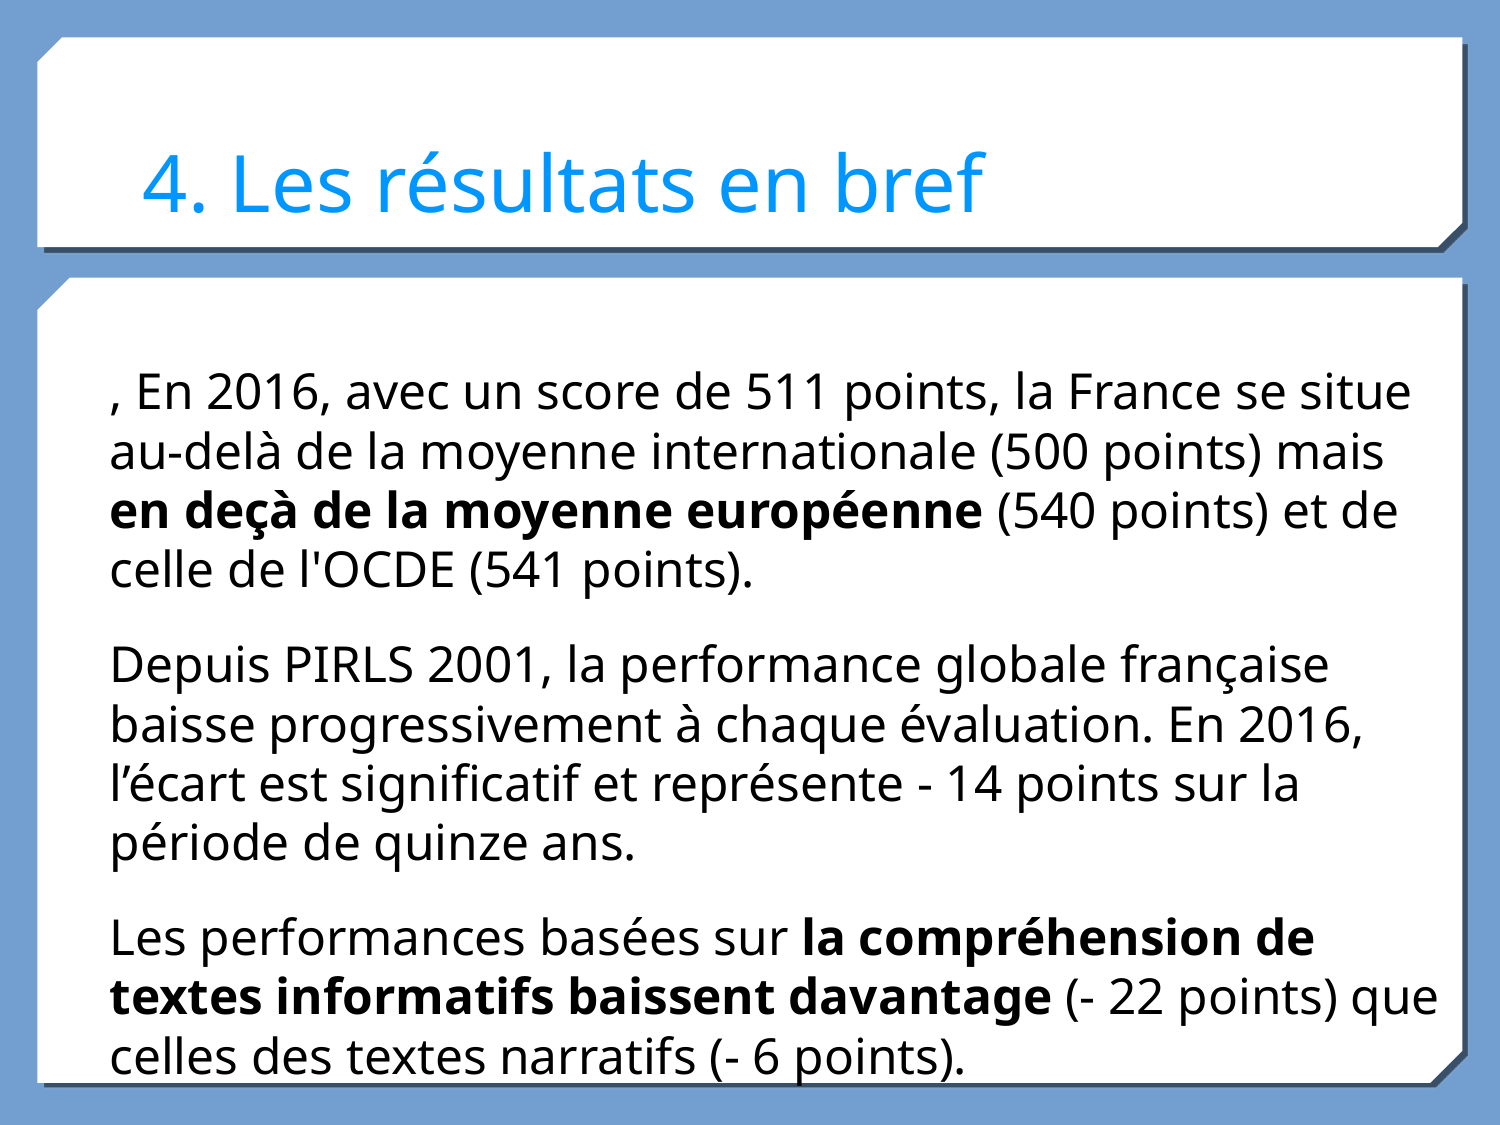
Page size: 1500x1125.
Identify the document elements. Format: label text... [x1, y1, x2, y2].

title 4. Les résultats en bref [127, 48, 1372, 236]
list , En 2016, avec un score de 511 points, la France se situe au-delà de la moyenne internationale (500 points) mais en deçà de la moyenne européenne (540 points) et de celle de l'OCDE (541 points). Depuis PIRLS 2001, la performance globale française baisse progressivement à chaque évaluation. En 2016, l’écart est significatif et représente - 14 points sur la période de quinze ans. Les performances basées sur la compréhension de textes informatifs baissent davantage (- 22 points) que celles des textes narratifs (- 6 points). [94, 352, 1461, 1099]
